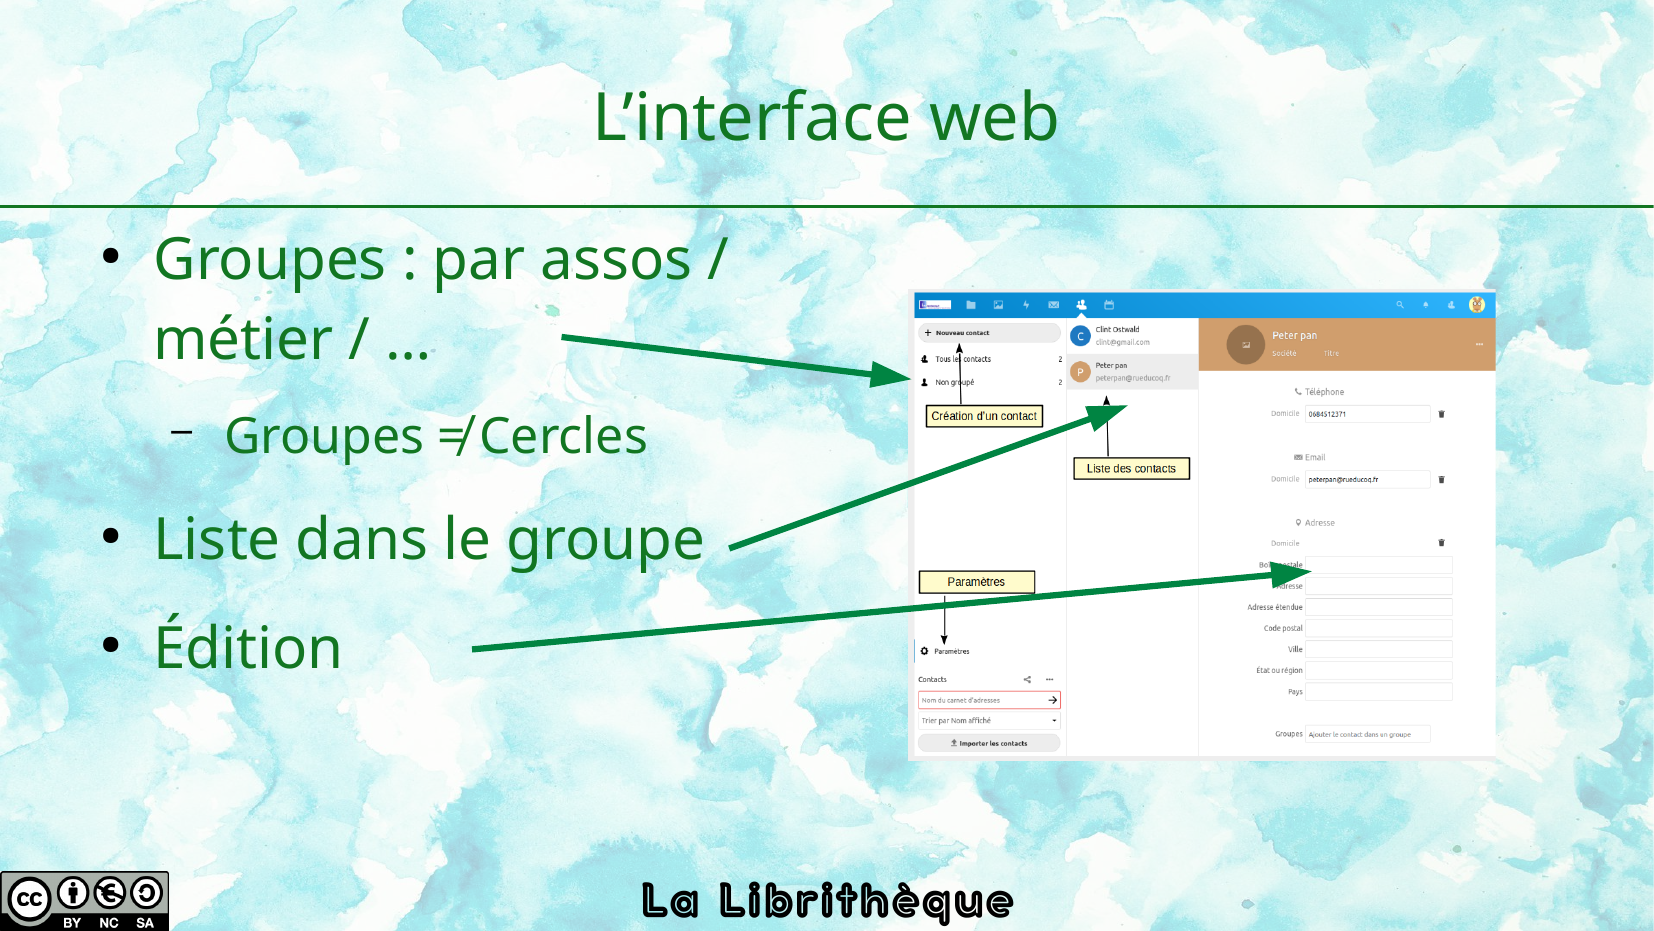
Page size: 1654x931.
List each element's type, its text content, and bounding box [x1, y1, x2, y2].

list Groupes : par assos / métier / … Groupes ≠ Cercles Liste dans le groupe Édition [82, 217, 809, 827]
picture [628, 764, 1026, 931]
picture [0, 871, 169, 931]
picture [908, 289, 1496, 761]
title L’interface web [82, 37, 1571, 193]
